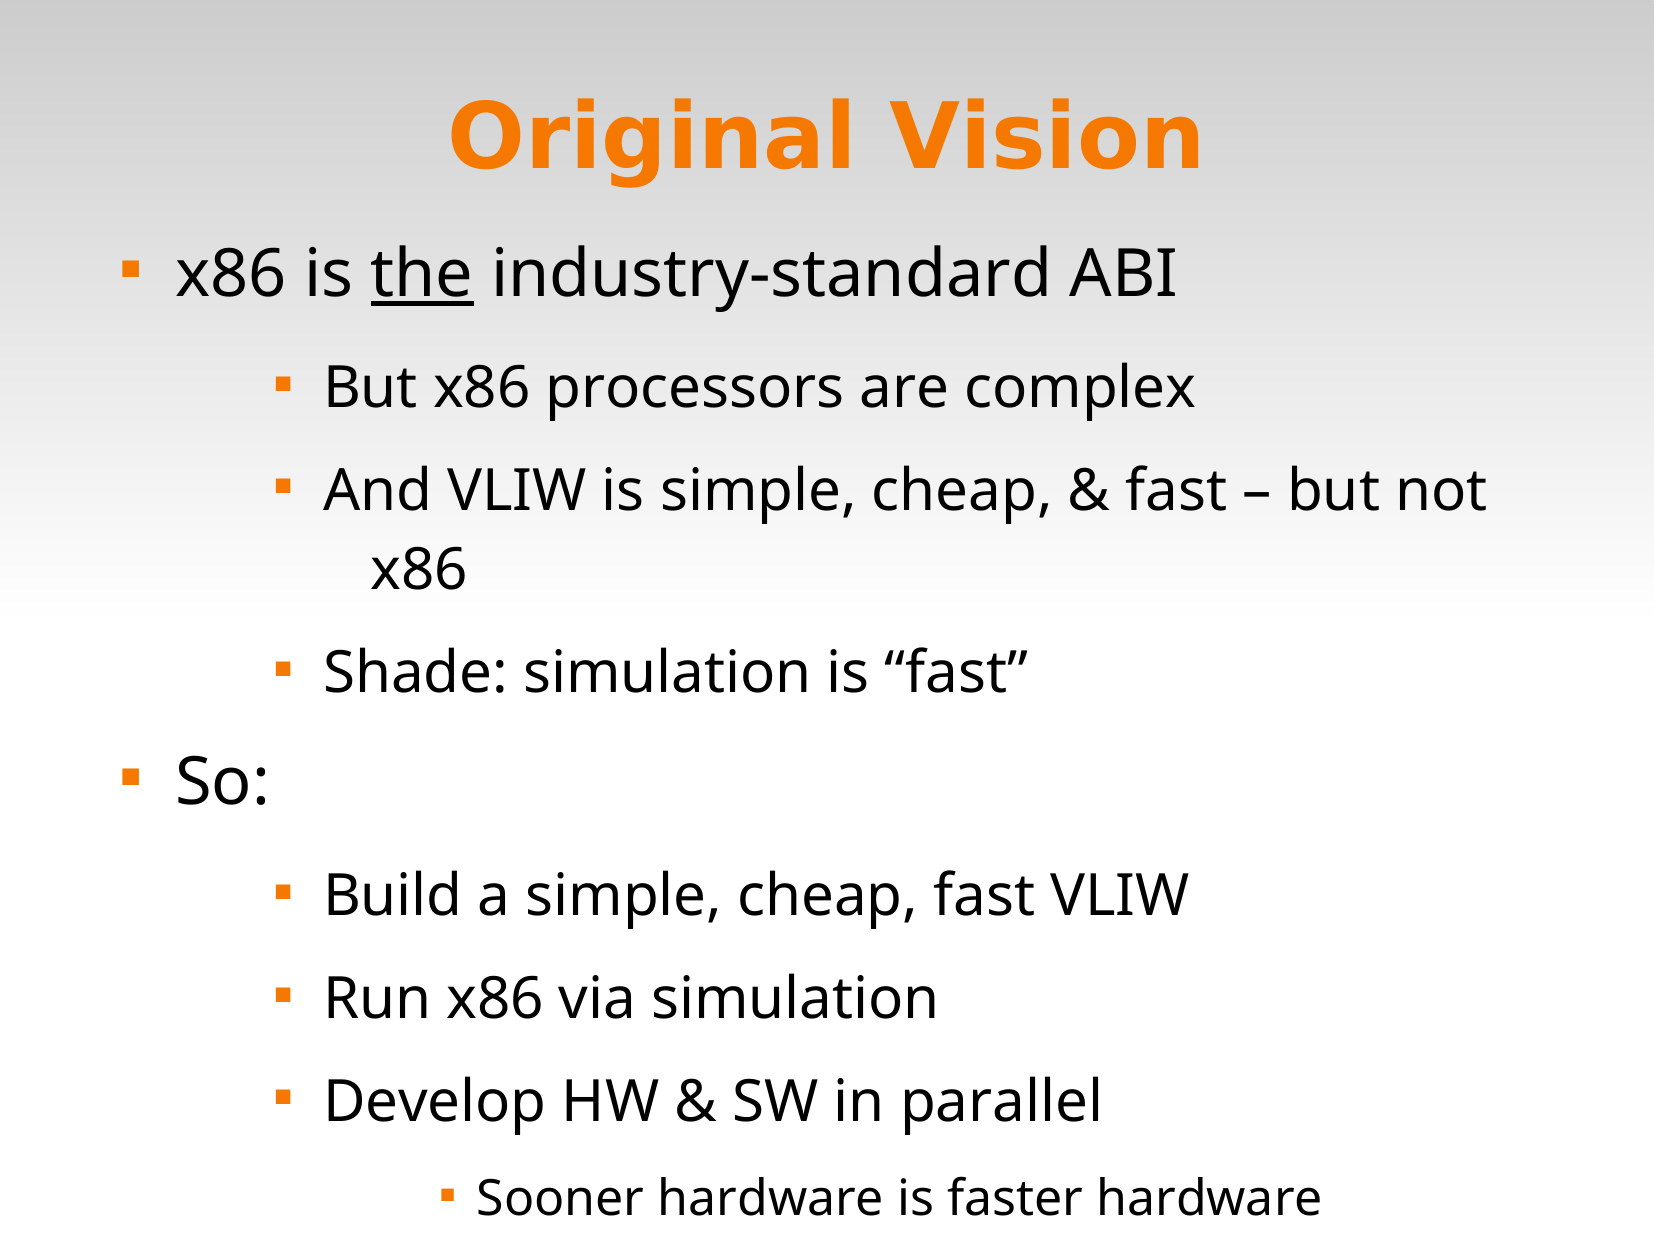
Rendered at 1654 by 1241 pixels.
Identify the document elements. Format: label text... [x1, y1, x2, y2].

title Original Vision [82, 49, 1571, 226]
list x86 is the industry-standard ABI But x86 processors are complex And VLIW is simple, cheap, & fast – but not x86 Shade: simulation is “fast” So: Build a simple, cheap, fast VLIW Run x86 via simulation Develop HW & SW in parallel Sooner hardware is faster hardware [86, 225, 1576, 1066]
